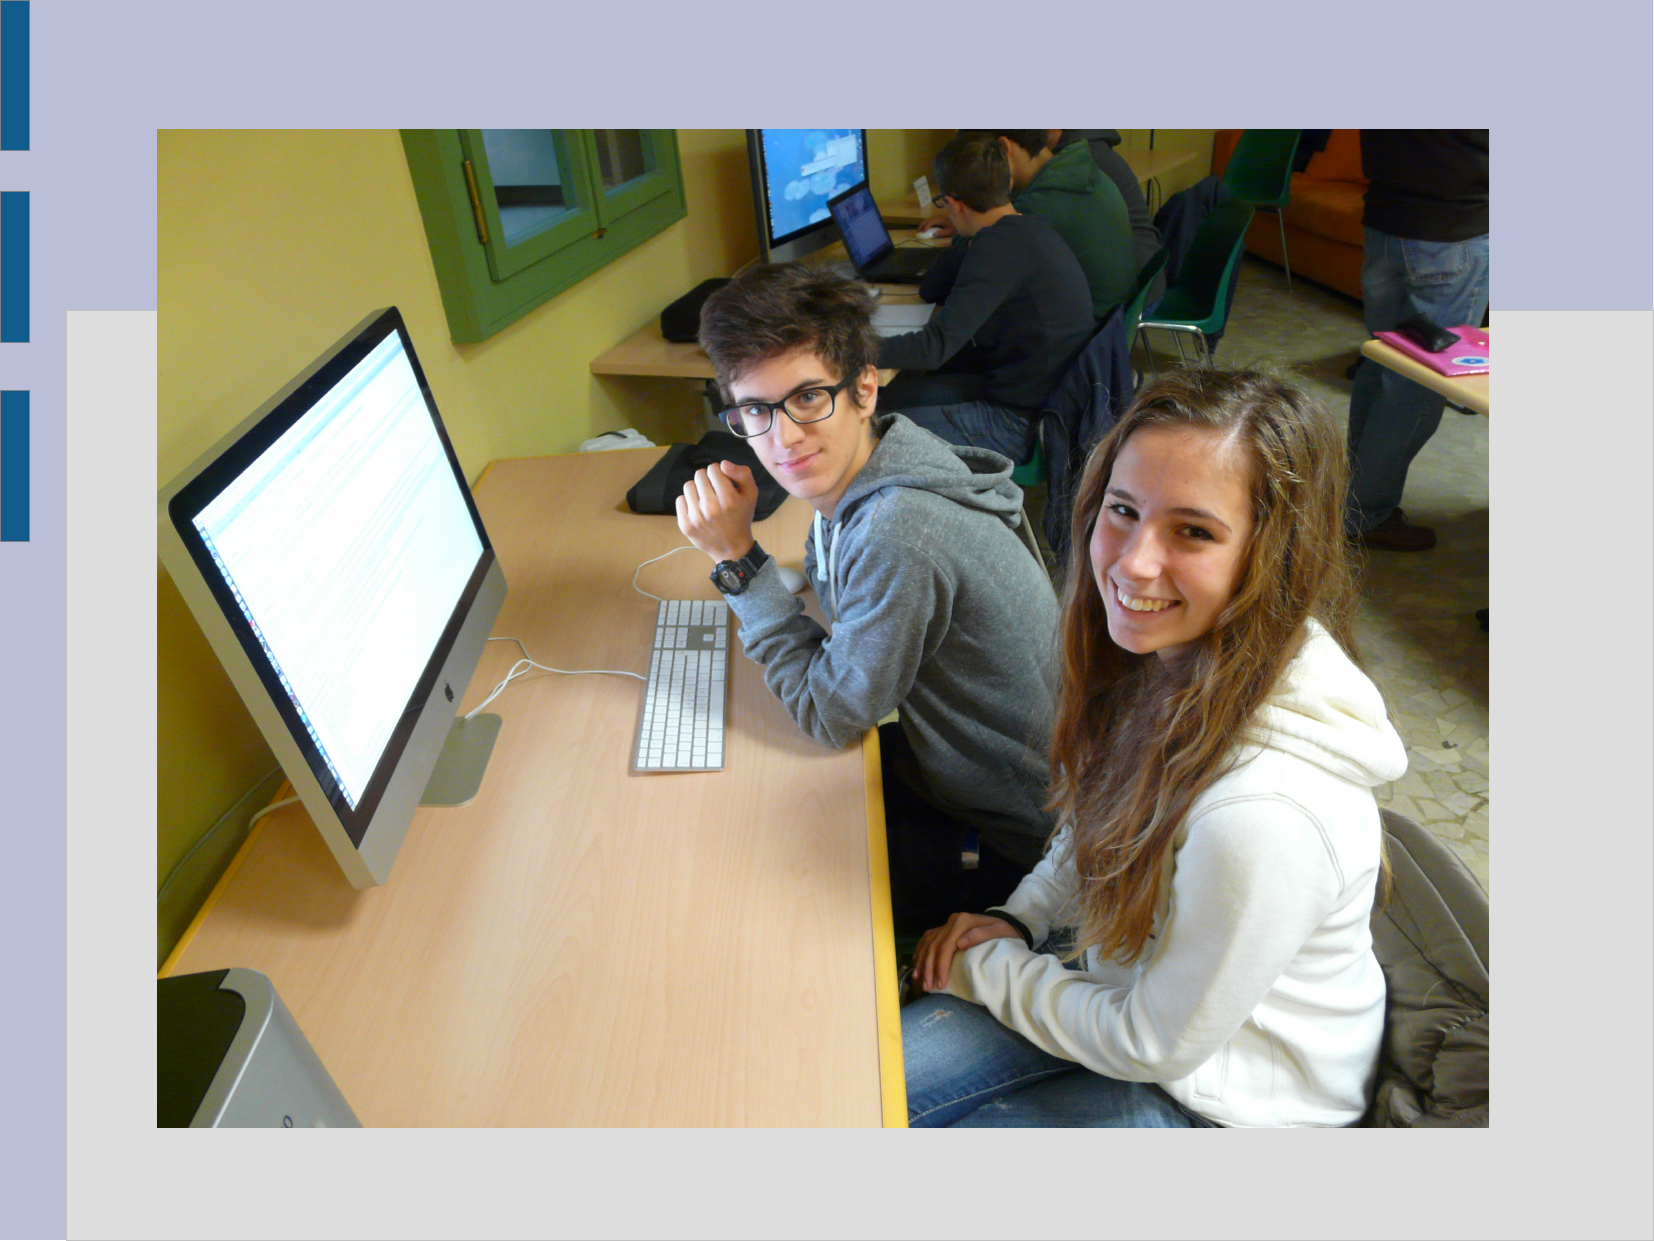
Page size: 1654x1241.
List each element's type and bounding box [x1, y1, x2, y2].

picture [157, 129, 1489, 1128]
